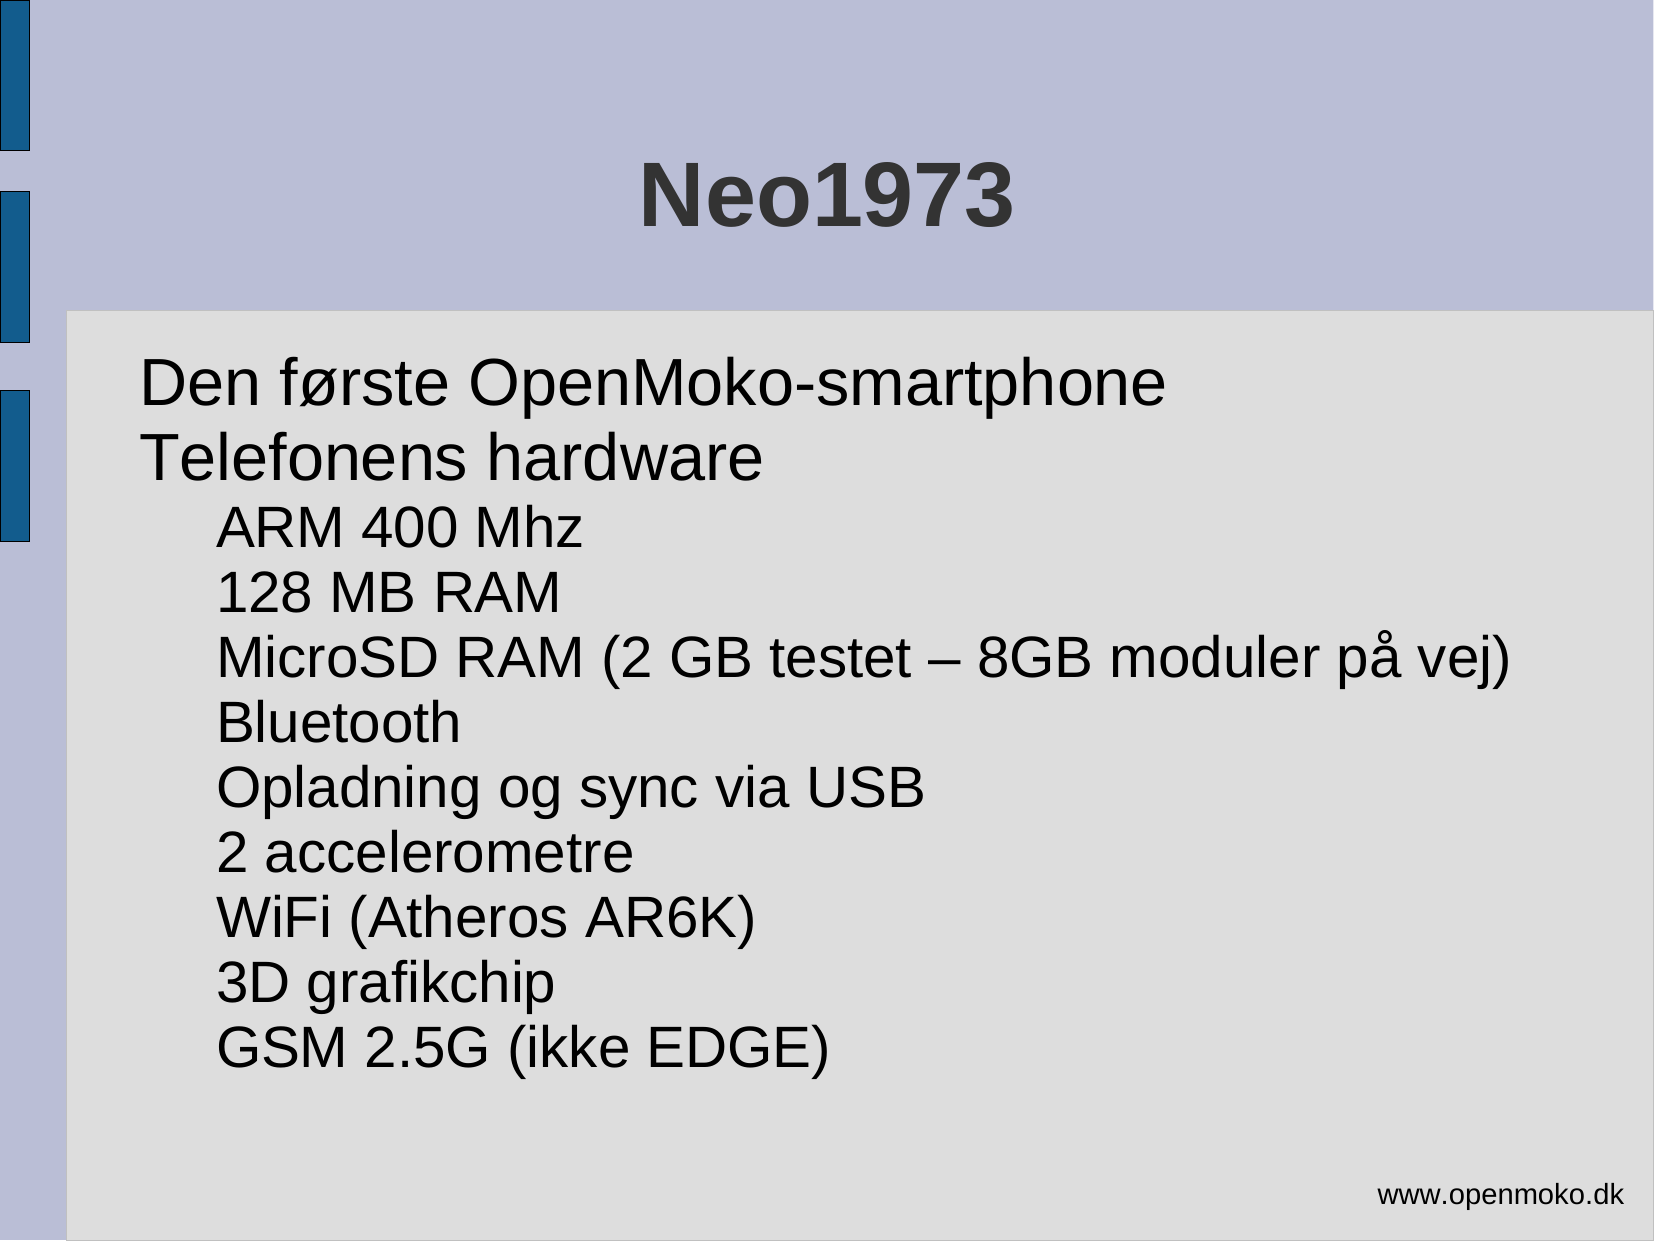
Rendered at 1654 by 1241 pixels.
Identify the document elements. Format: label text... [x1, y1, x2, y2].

title Neo1973 [121, 91, 1534, 299]
list Den første OpenMoko-smartphone Telefonens hardware ARM 400 Mhz 128 MB RAM MicroSD RAM (2 GB testet – 8GB moduler på vej) Bluetooth Opladning og sync via USB 2 accelerometre WiFi (Atheros AR6K) 3D grafikchip GSM 2.5G (ikke EDGE) [121, 344, 1534, 1178]
